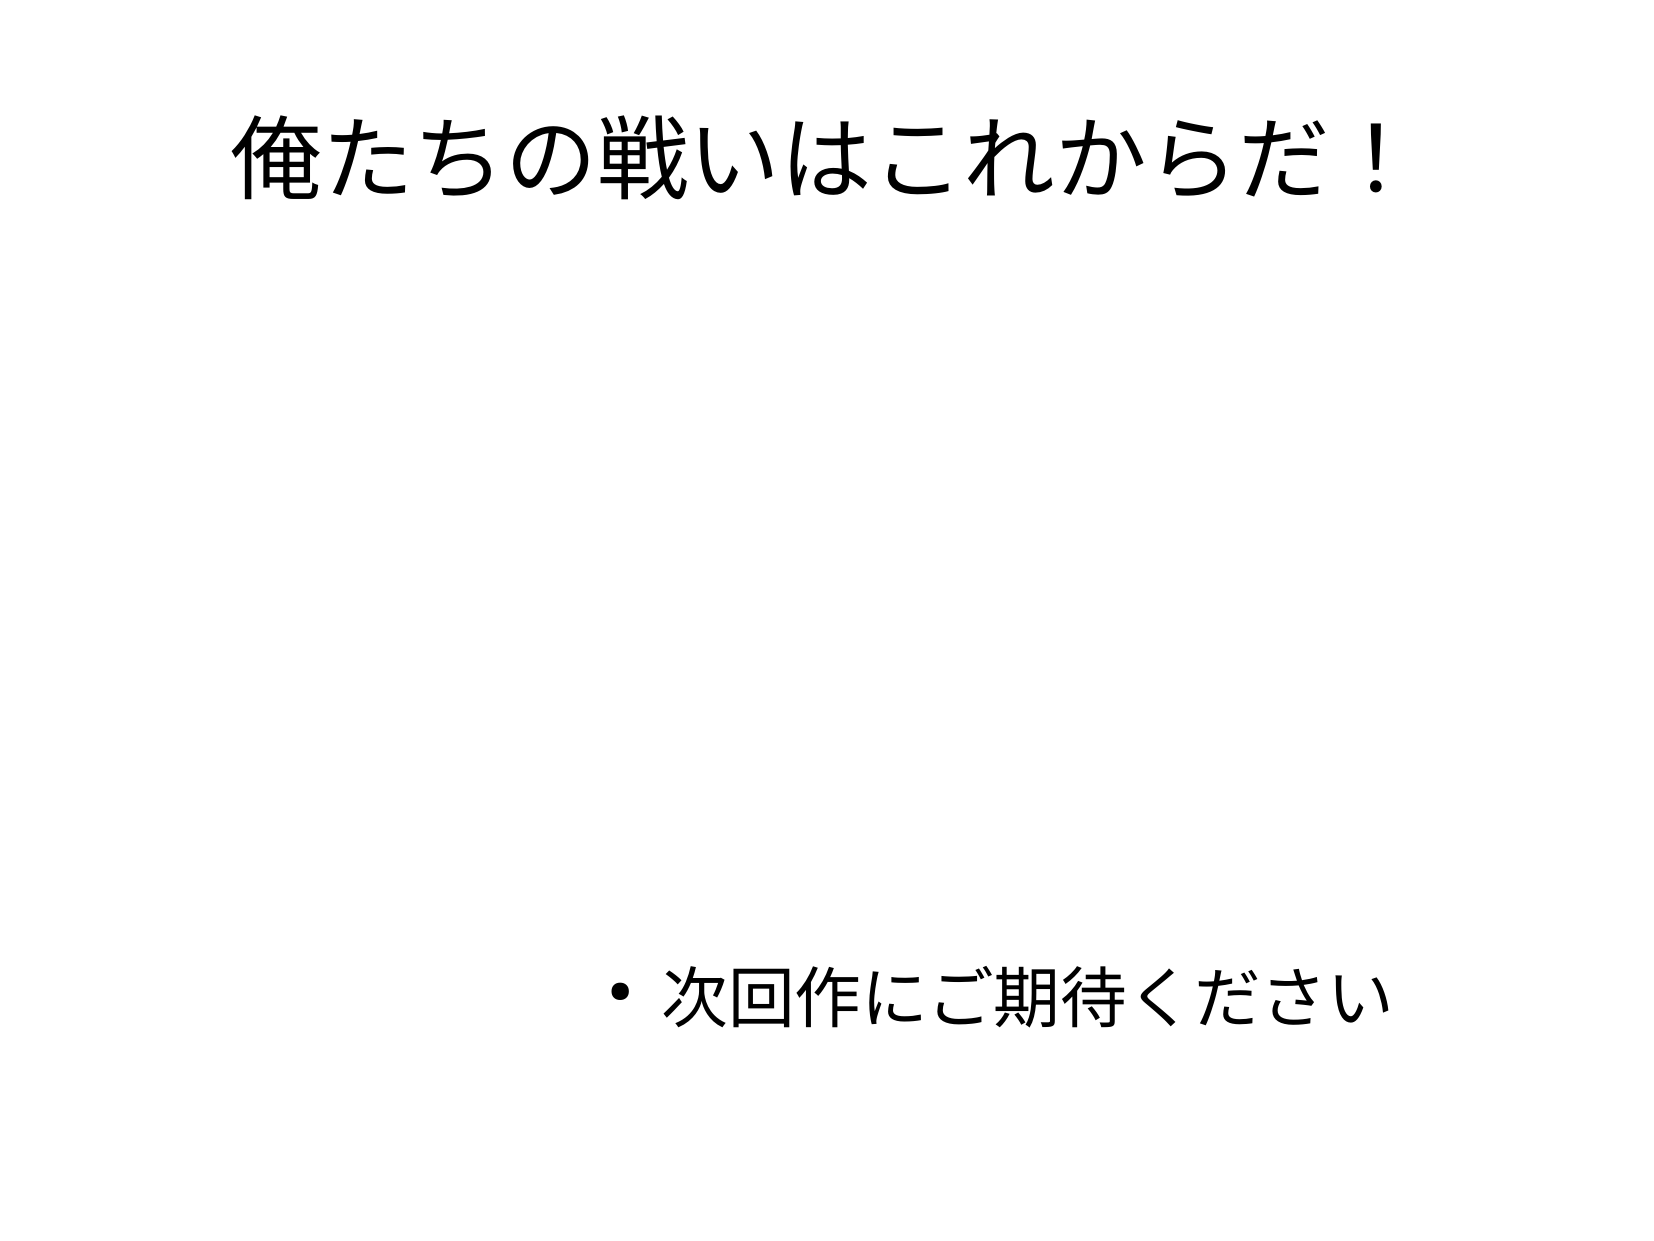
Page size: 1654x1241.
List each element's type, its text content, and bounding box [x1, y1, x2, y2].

title 俺たちの戦いはこれからだ！ [82, 56, 1571, 250]
list 次回作にご期待ください [590, 944, 1571, 1109]
